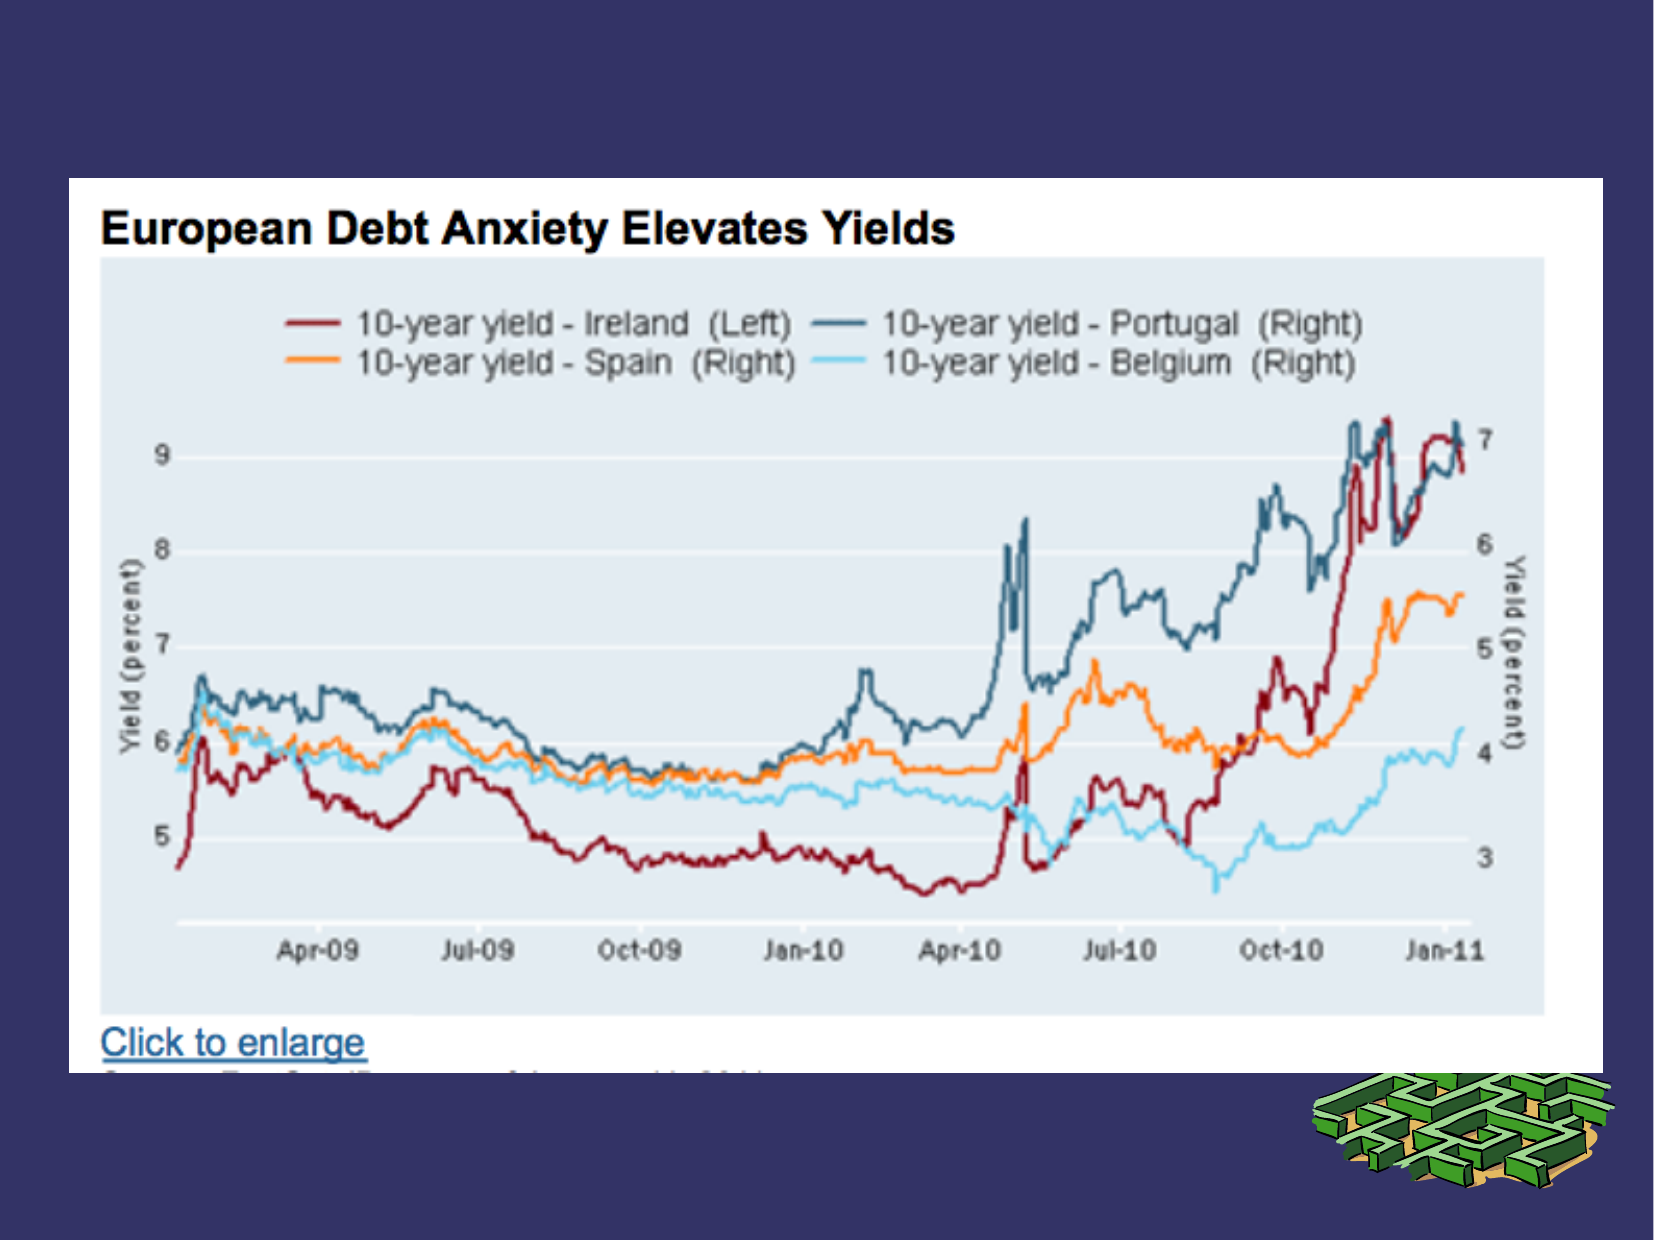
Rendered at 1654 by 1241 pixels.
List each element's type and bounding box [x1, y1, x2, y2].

picture [69, 178, 1603, 1073]
